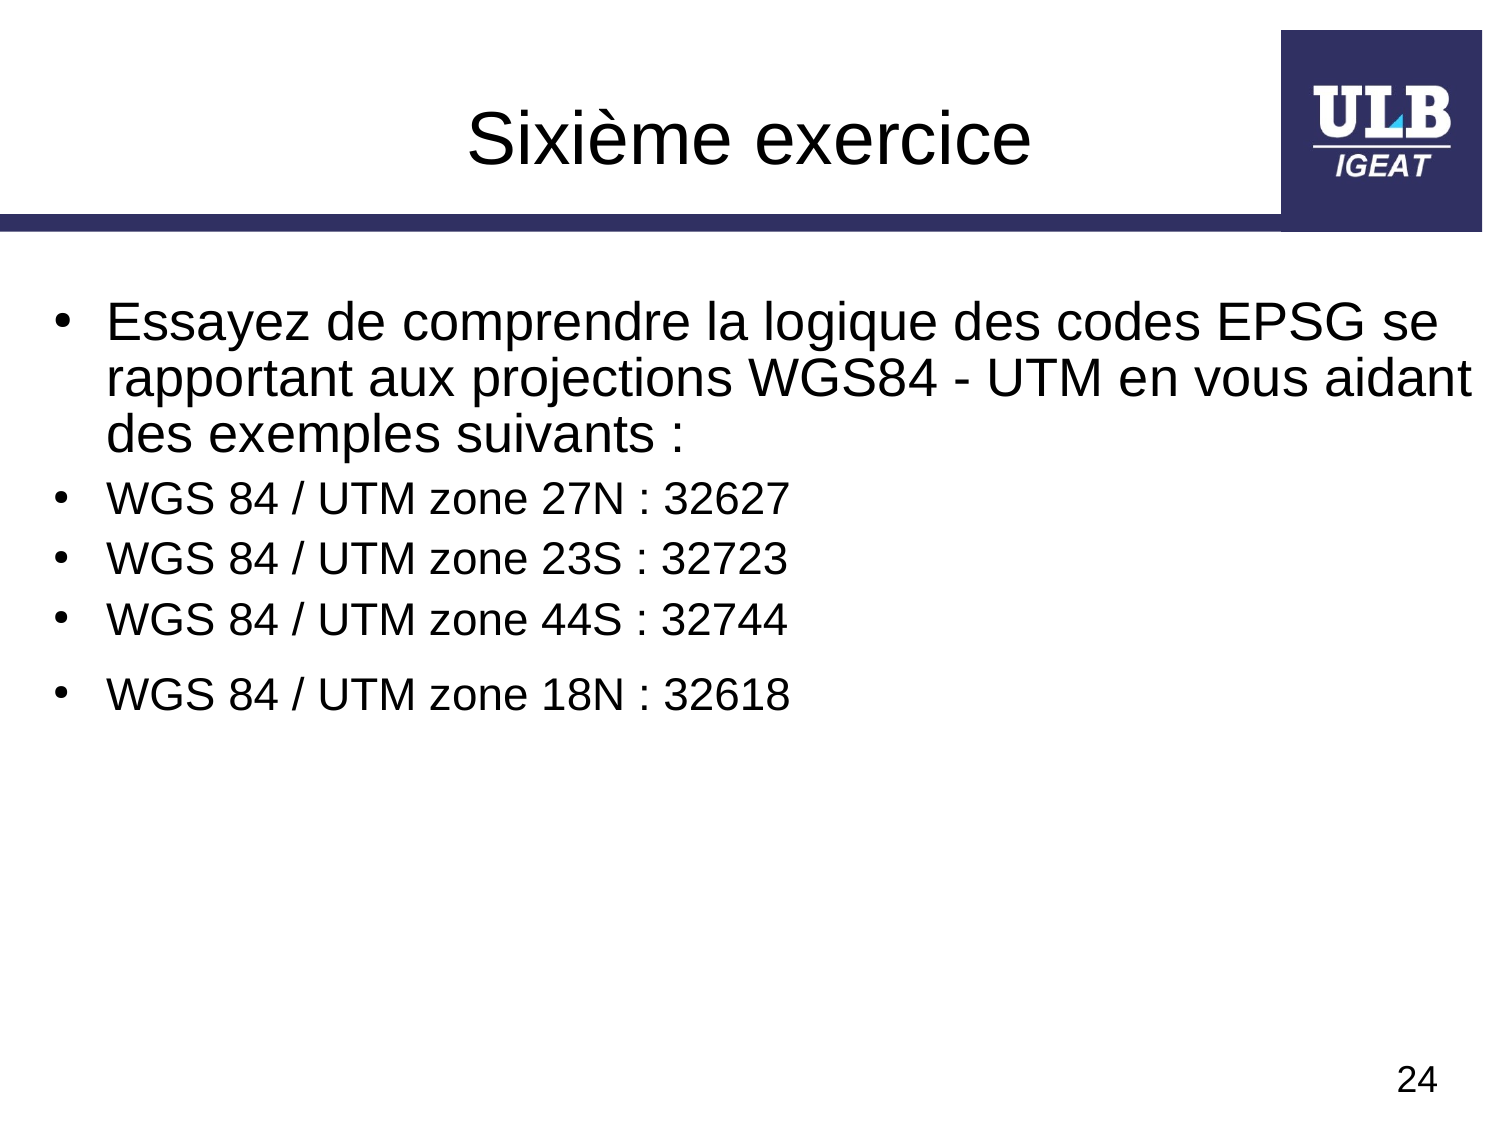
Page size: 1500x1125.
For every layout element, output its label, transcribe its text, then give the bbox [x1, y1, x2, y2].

picture [1281, 30, 1483, 232]
title Sixième exercice [75, 44, 1425, 233]
list Essayez de comprendre la logique des codes EPSG se rapportant aux projections WGS84 - UTM en vous aidant des exemples suivants : WGS 84 / UTM zone 27N : 32627 WGS 84 / UTM zone 23S : 32723 WGS 84 / UTM zone 44S : 32744 WGS 84 / UTM zone 18N : 32618 [35, 295, 1477, 1111]
